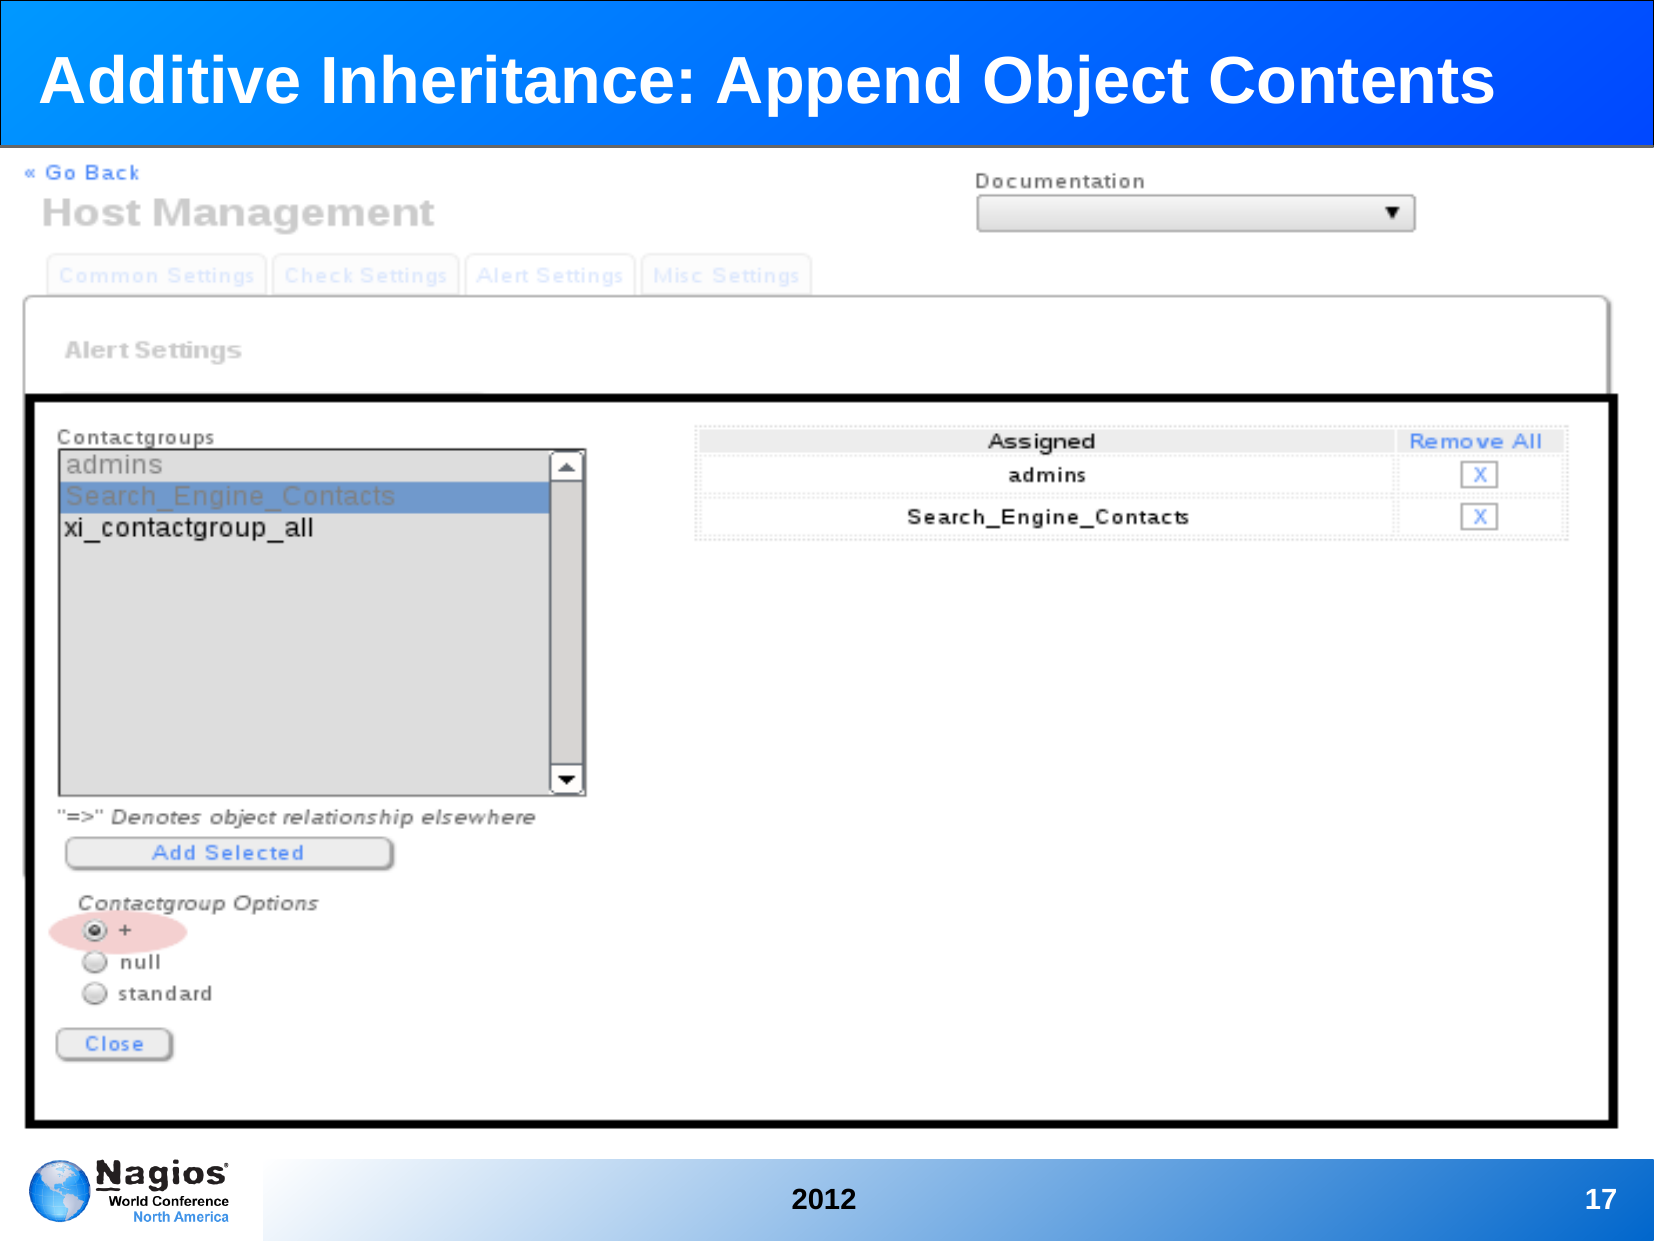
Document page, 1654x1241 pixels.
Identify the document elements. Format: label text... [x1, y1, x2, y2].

picture [0, 155, 1628, 1150]
picture [29, 1159, 229, 1235]
title Additive Inheritance: Append Object Contents [38, 38, 1628, 122]
